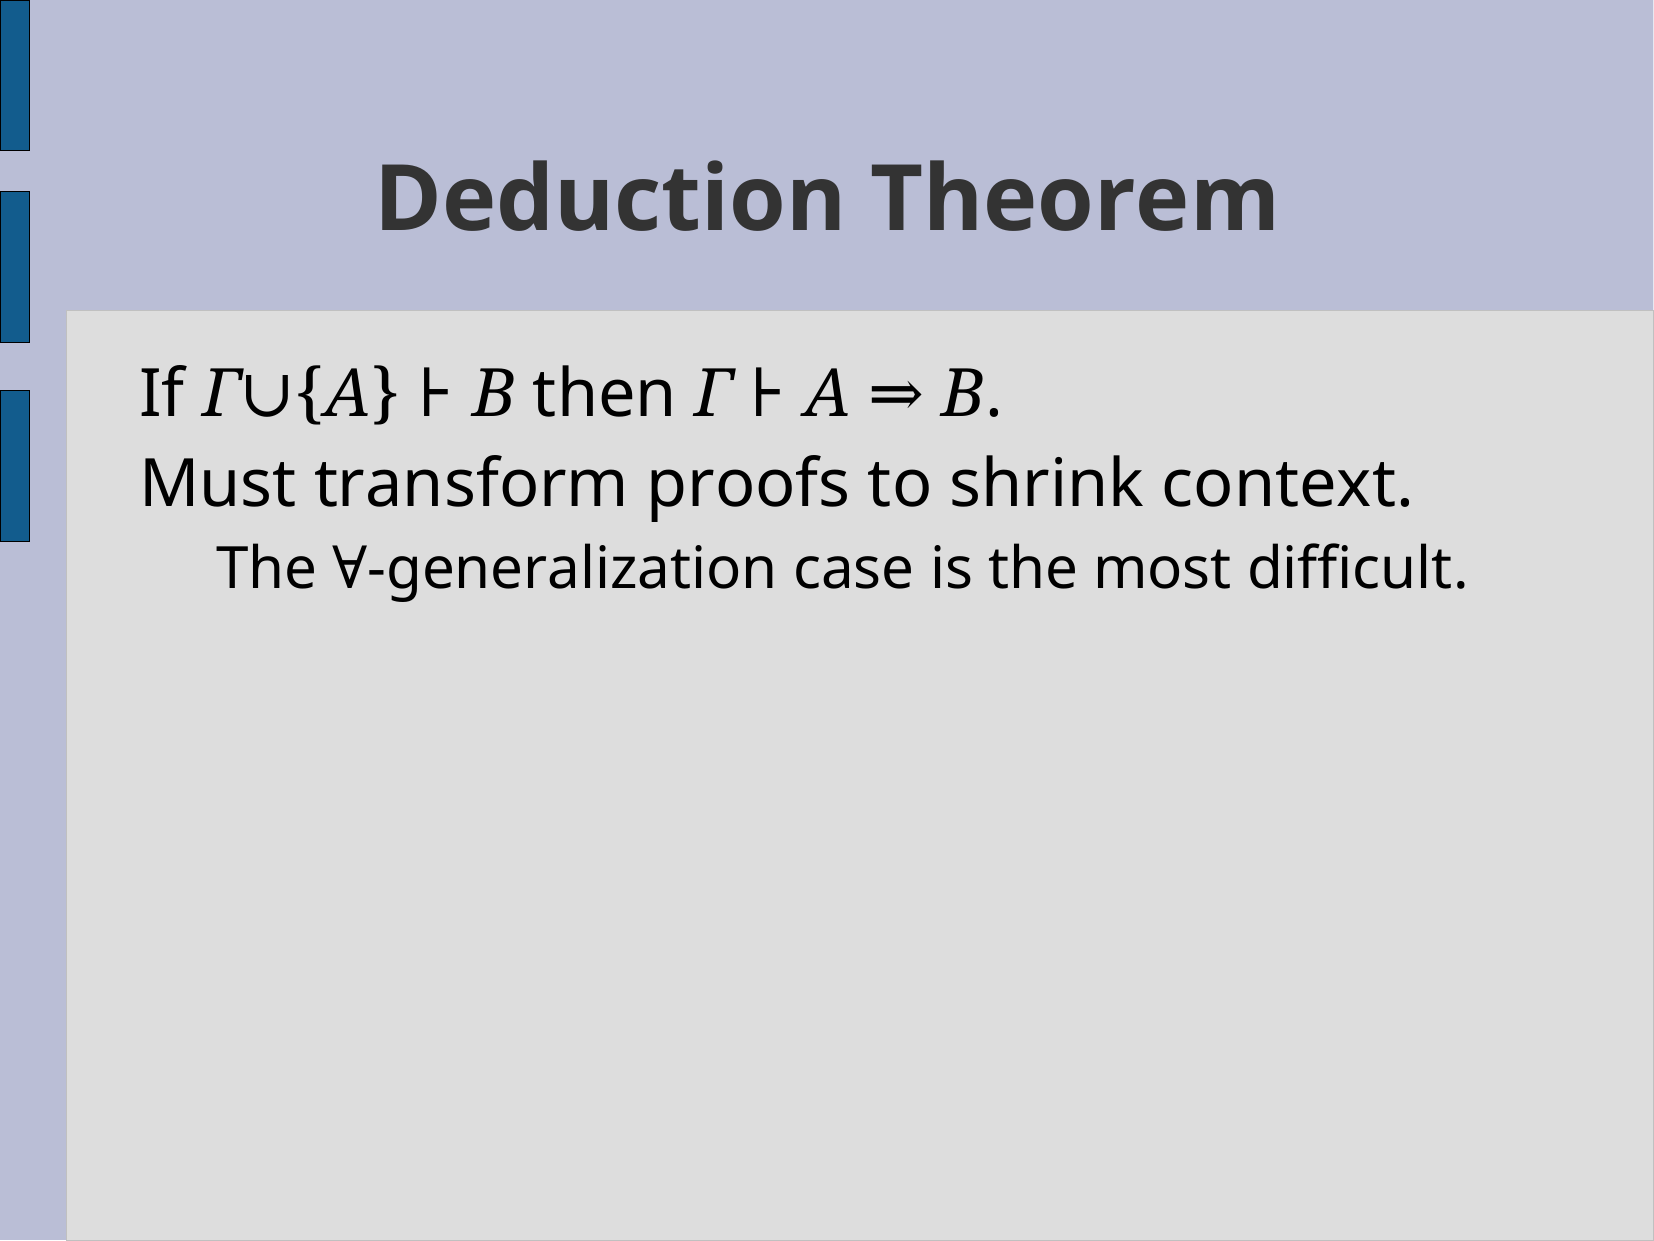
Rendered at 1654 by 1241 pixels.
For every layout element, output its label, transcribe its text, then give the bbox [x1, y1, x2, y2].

title Deduction Theorem [121, 91, 1534, 299]
list If Γ∪{A} ⊦ B then Γ ⊦ A ⇒ B. Must transform proofs to shrink context. The ∀-generalization case is the most difficult. [121, 344, 1534, 1127]
